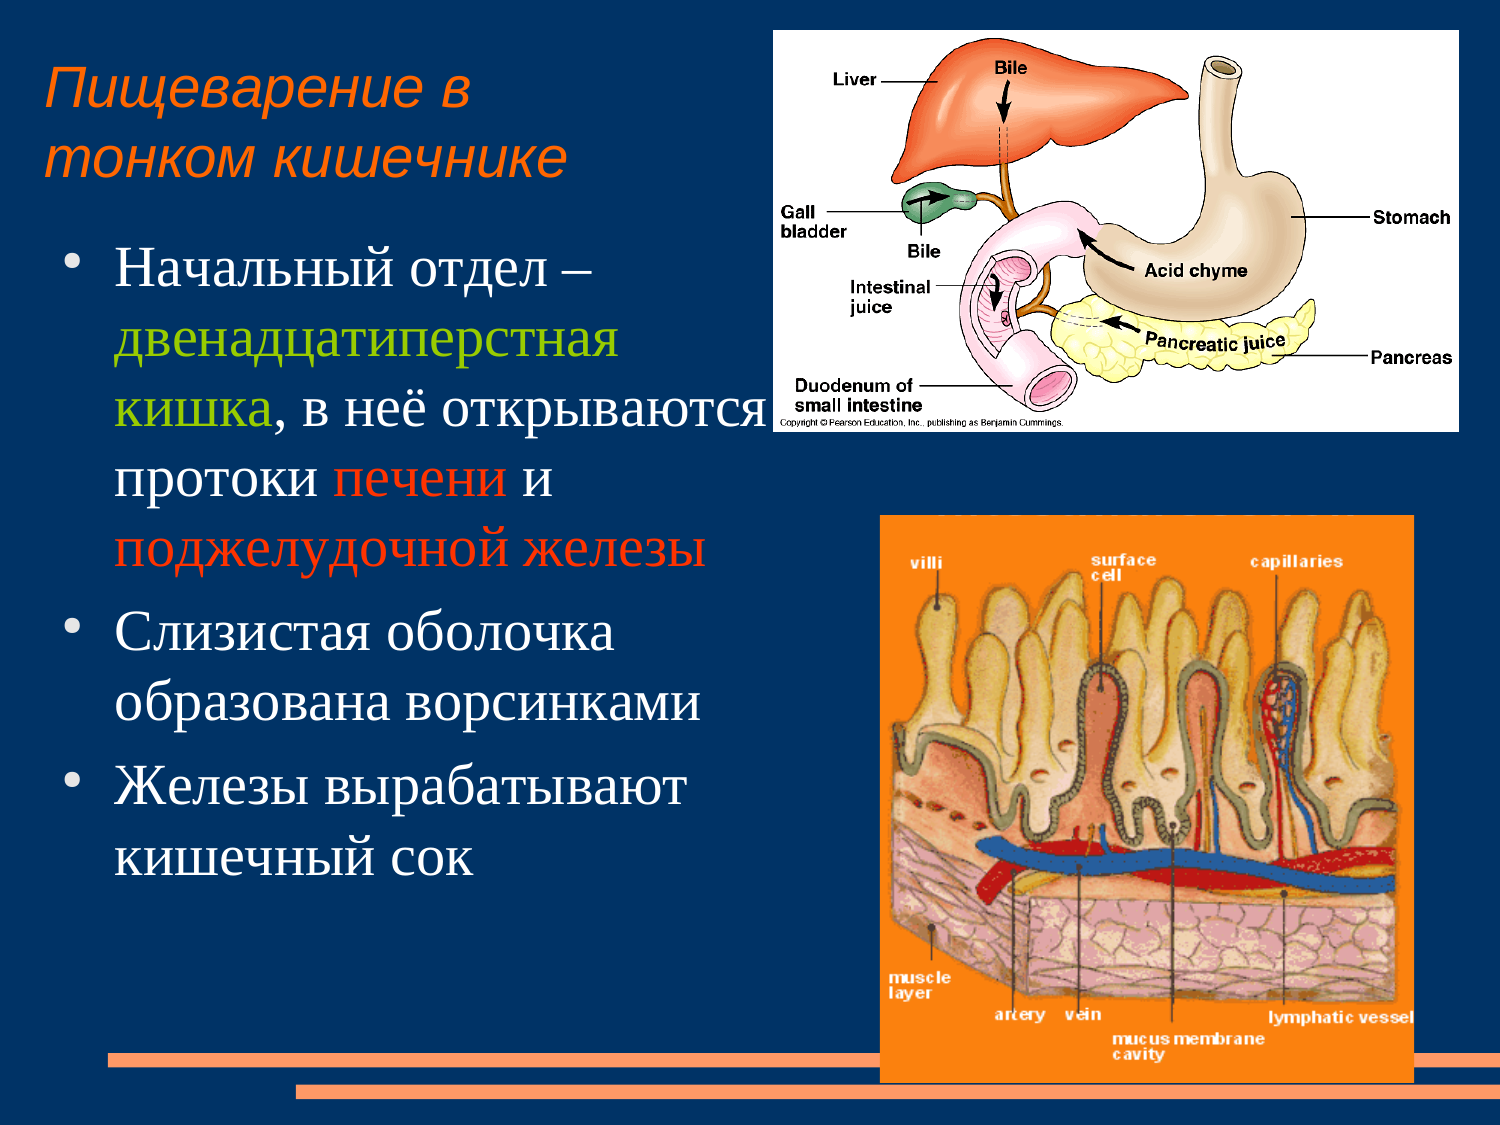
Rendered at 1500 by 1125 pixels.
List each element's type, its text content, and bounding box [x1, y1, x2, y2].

list Начальный отдел – двенадцатиперстная кишка, в неё открываются протоки печени и поджелудочной железы Слизистая оболочка образована ворсинками Железы вырабатывают кишечный сок [29, 220, 786, 1125]
picture [773, 30, 1459, 432]
title Пищеварение в тонком кишечнике [29, 31, 691, 209]
picture [879, 515, 1415, 1083]
